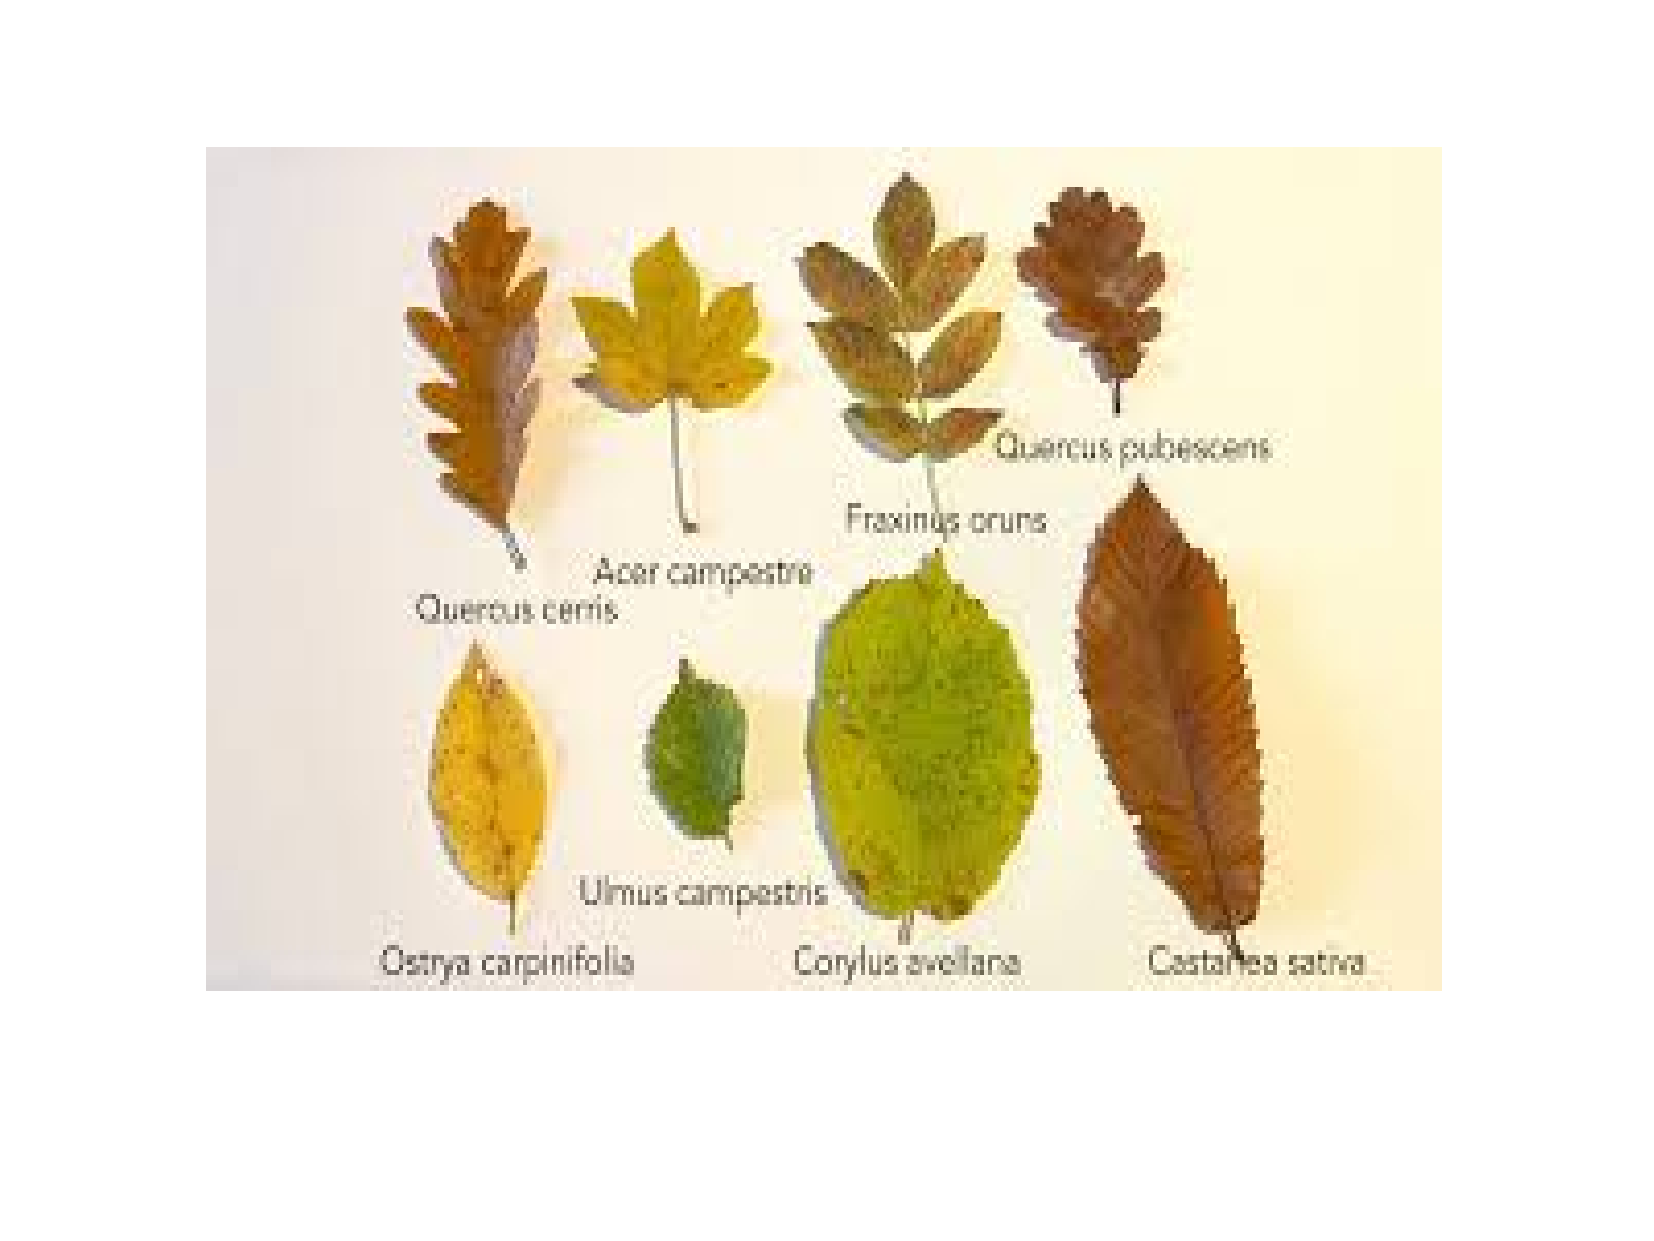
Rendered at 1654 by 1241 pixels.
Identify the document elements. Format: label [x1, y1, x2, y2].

picture [206, 147, 1442, 991]
